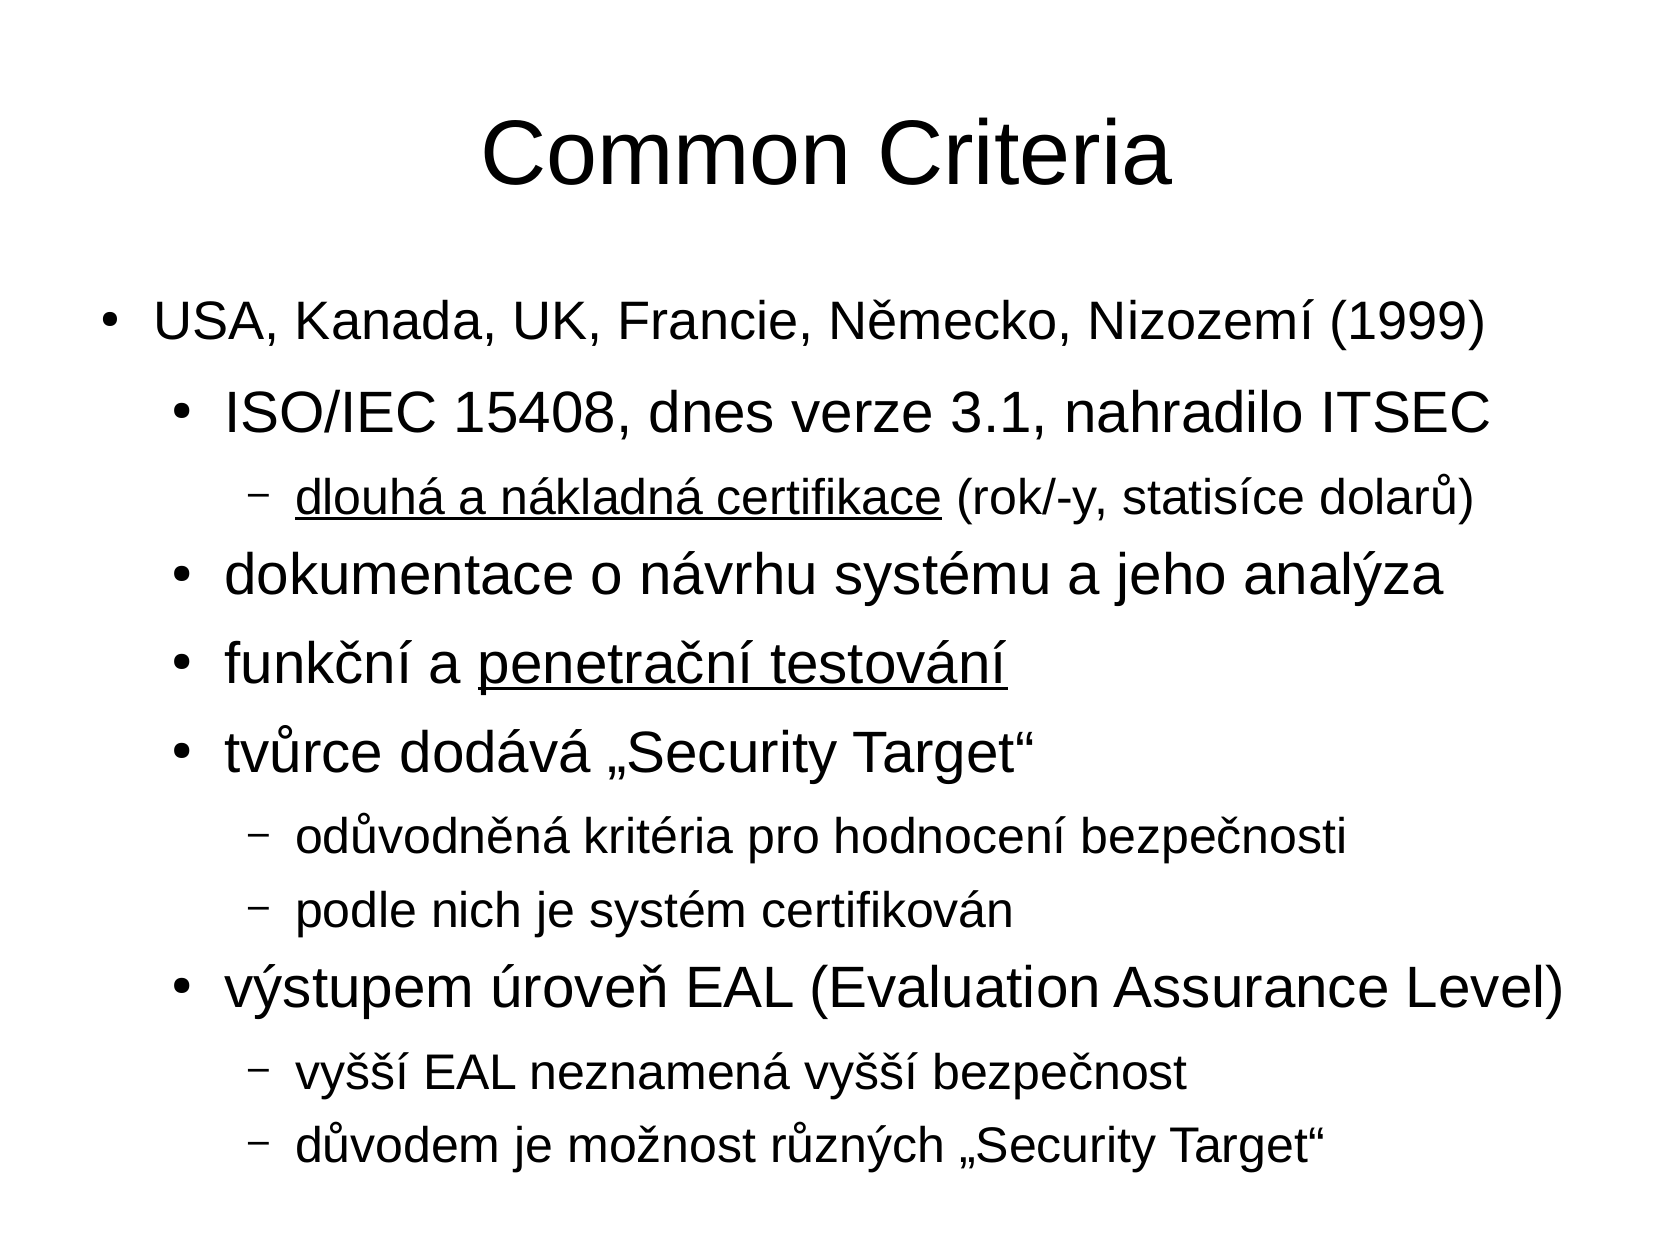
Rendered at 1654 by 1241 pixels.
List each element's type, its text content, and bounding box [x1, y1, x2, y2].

list USA, Kanada, UK, Francie, Německo, Nizozemí (1999) ISO/IEC 15408, dnes verze 3.1, nahradilo ITSEC dlouhá a nákladná certifikace (rok/-y, statisíce dolarů) dokumentace o návrhu systému a jeho analýza funkční a penetrační testování tvůrce dodává „Security Target“ odůvodněná kritéria pro hodnocení bezpečnosti podle nich je systém certifikován výstupem úroveň EAL (Evaluation Assurance Level) vyšší EAL neznamená vyšší bezpečnost důvodem je možnost různých „Security Target“ [82, 290, 1625, 1174]
title Common Criteria [82, 49, 1571, 257]
